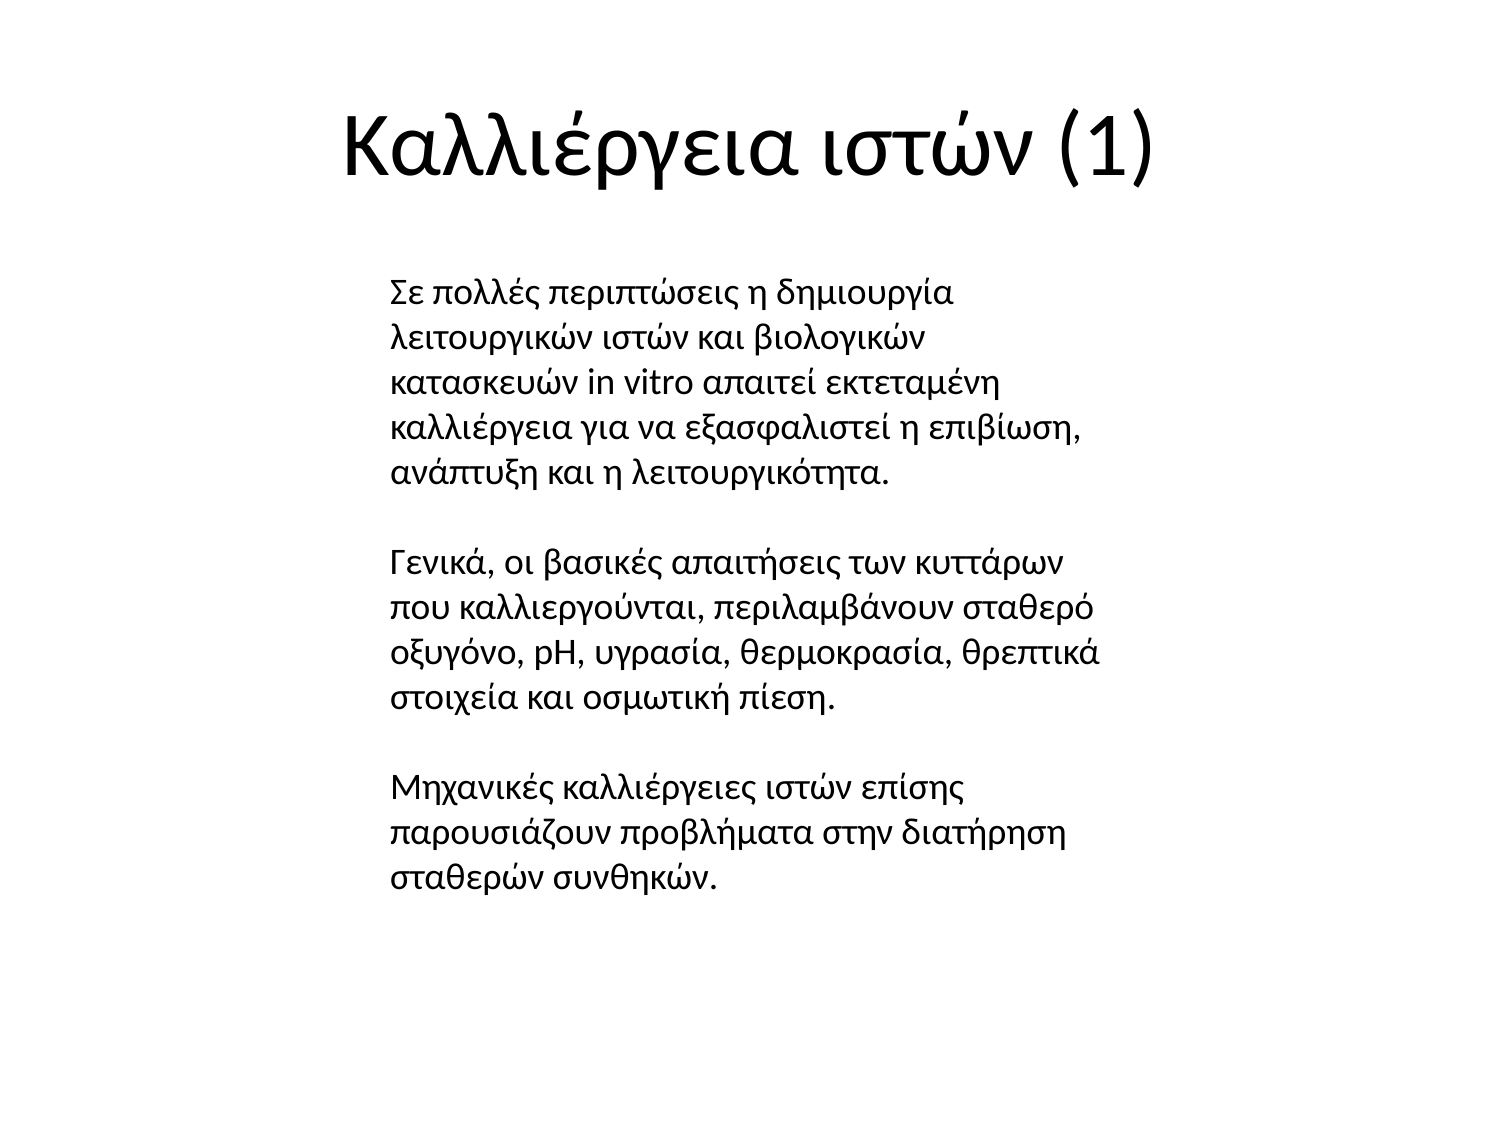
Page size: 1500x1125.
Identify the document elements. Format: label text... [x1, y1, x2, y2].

text_box Σε πολλές περιπτώσεις η δημιουργία λειτουργικών ιστών και βιολογικών κατασκευών in vitro απαιτεί εκτεταμένη καλλιέργεια για να εξασφαλιστεί η επιβίωση, ανάπτυξη και η λειτουργικότητα. Γενικά, οι βασικές απαιτήσεις των κυττάρων που καλλιεργούνται, περιλαμβάνουν σταθερό οξυγόνο, pH, υγρασία, θερμοκρασία, θρεπτικά στοιχεία και οσμωτική πίεση. Μηχανικές καλλιέργειες ιστών επίσης παρουσιάζουν προβλήματα στην διατήρηση σταθερών συνθηκών. [375, 259, 1125, 905]
title Καλλιέργεια ιστών (1) [75, 45, 1426, 233]
